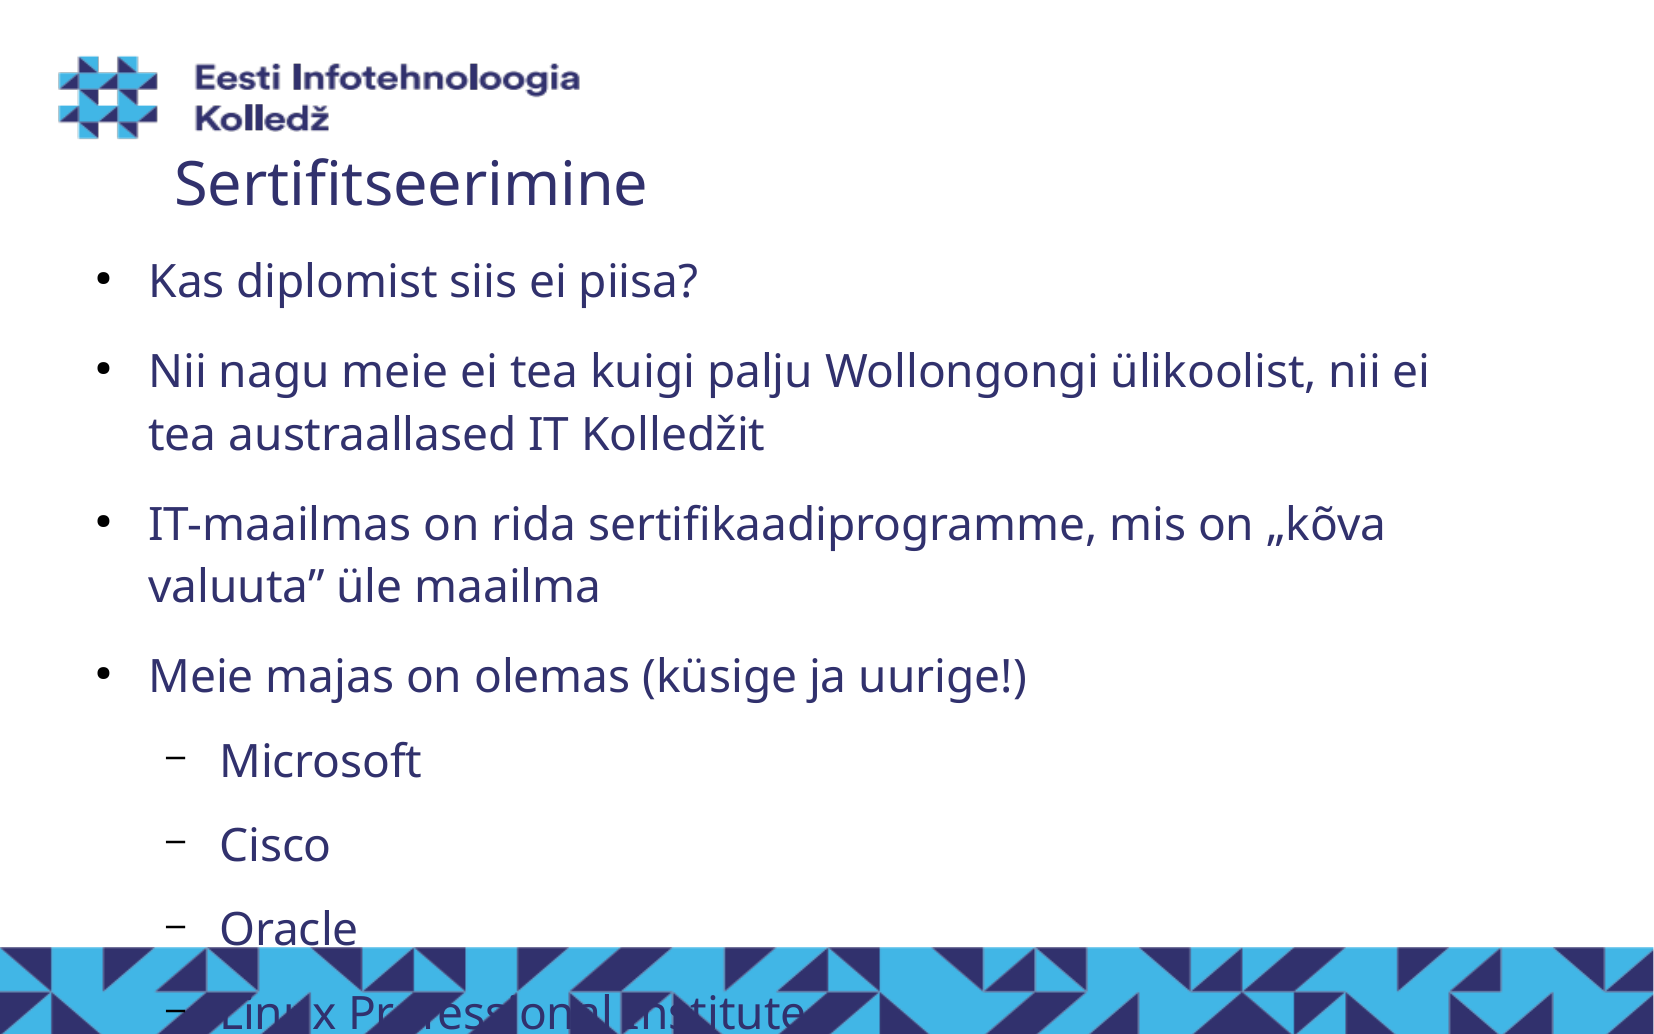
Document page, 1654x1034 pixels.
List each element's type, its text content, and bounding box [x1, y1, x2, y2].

title Sertifitseerimine [174, 95, 1310, 248]
list Kas diplomist siis ei piisa? Nii nagu meie ei tea kuigi palju Wollongongi ülikoolist, nii ei tea austraallased IT Kolledžit IT-maailmas on rida sertifikaadiprogramme, mis on „kõva valuuta” üle maailma Meie majas on olemas (küsige ja uurige!) Microsoft Cisco Oracle Linux Professional Institute [77, 248, 1490, 987]
